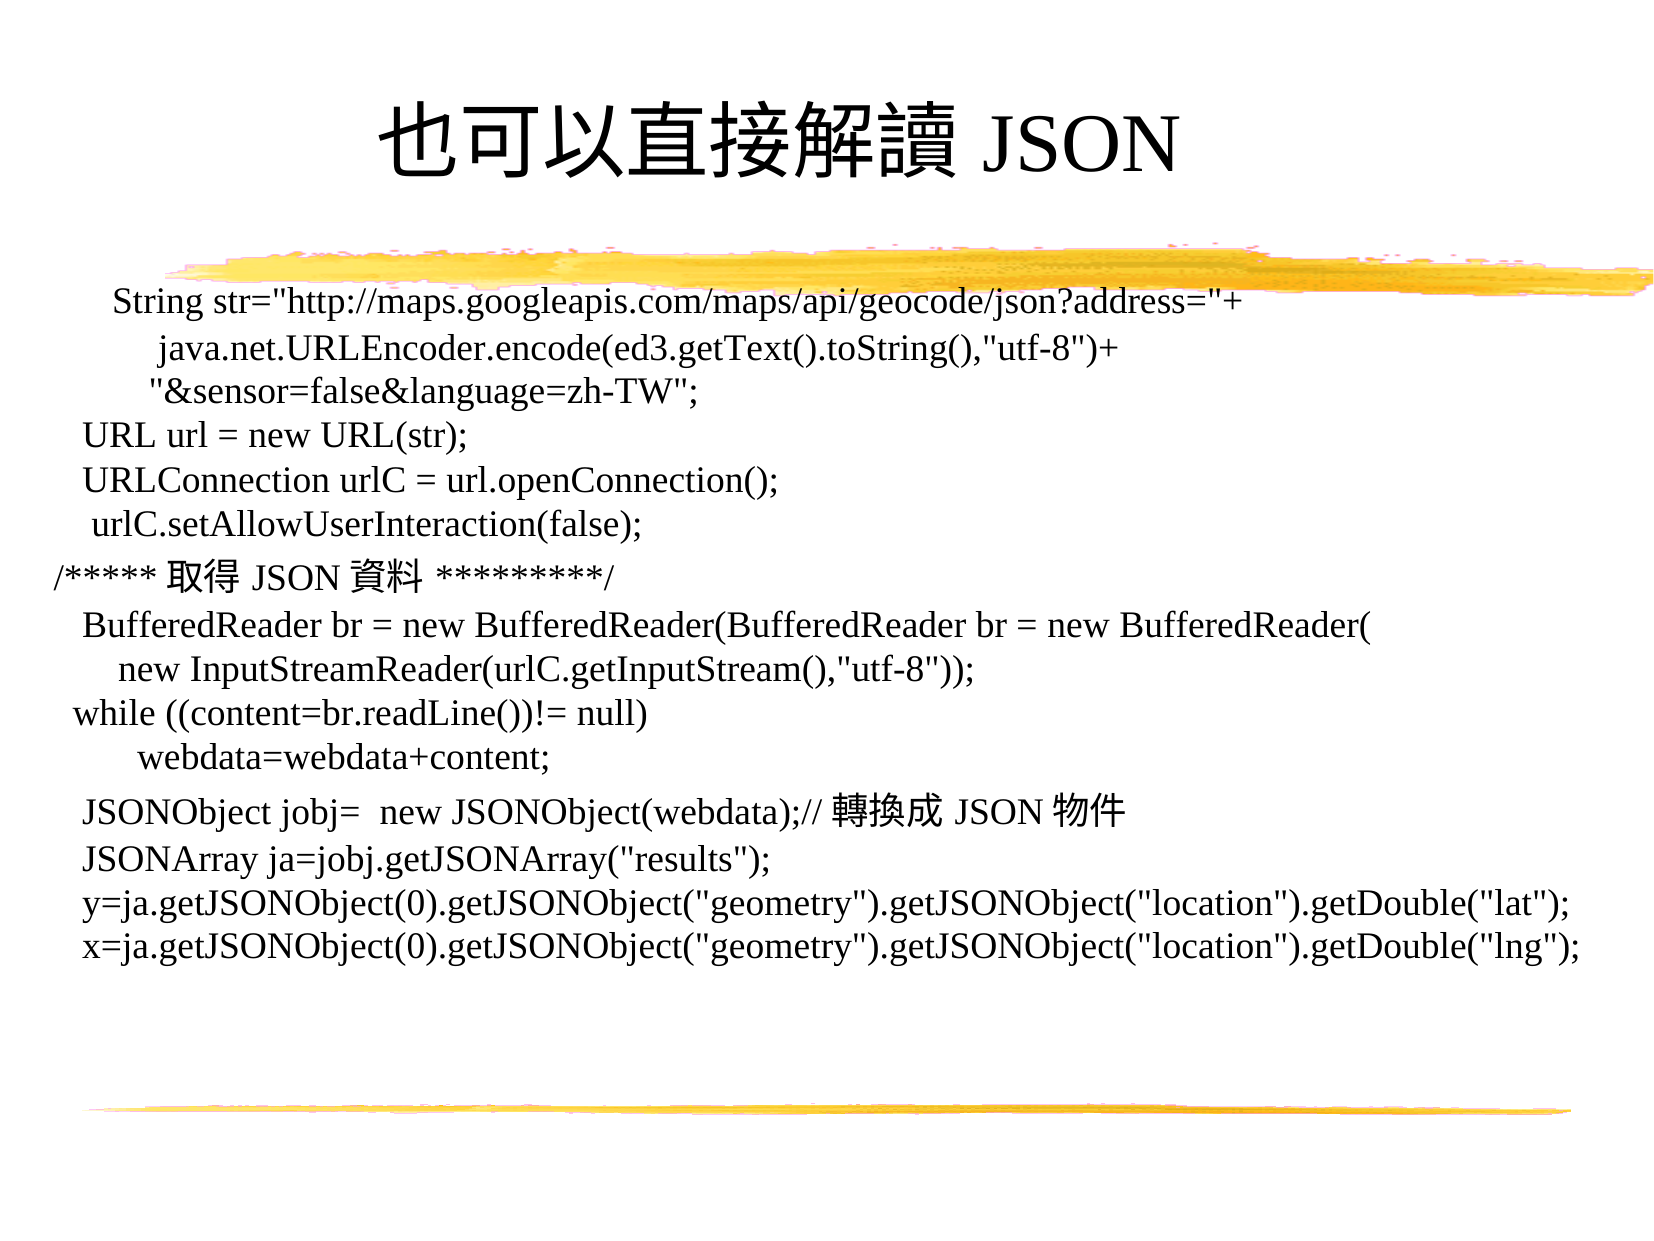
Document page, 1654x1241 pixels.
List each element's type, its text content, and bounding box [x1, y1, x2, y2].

picture [82, 1102, 1571, 1117]
picture [165, 237, 1654, 308]
title 也可以直接解讀JSON [76, 28, 1482, 235]
text_box String str="http://maps.googleapis.com/maps/api/geocode/json?address="+ java.net.URLEncoder.encode(ed3.getText().toString(),"utf-8")+ "&sensor=false&language=zh-TW"; URL url = new URL(str); URLConnection urlC = url.openConnection(); urlC.setAllowUserInteraction(false); /*****取得JSON資料*********/ BufferedReader br = new BufferedReader(BufferedReader br = new BufferedReader( new InputStreamReader(urlC.getInputStream(),"utf-8")); while ((content=br.readLine())!= null) webdata=webdata+content; JSONObject jobj= new JSONObject(webdata);//轉換成JSON物件 JSONArray ja=jobj.getJSONArray("results"); y=ja.getJSONObject(0).getJSONObject("geometry").getJSONObject("location").getDouble("lat"); x=ja.getJSONObject(0).getJSONObject("geometry").getJSONObject("location").getDouble("lng"); [0, 265, 1583, 1069]
